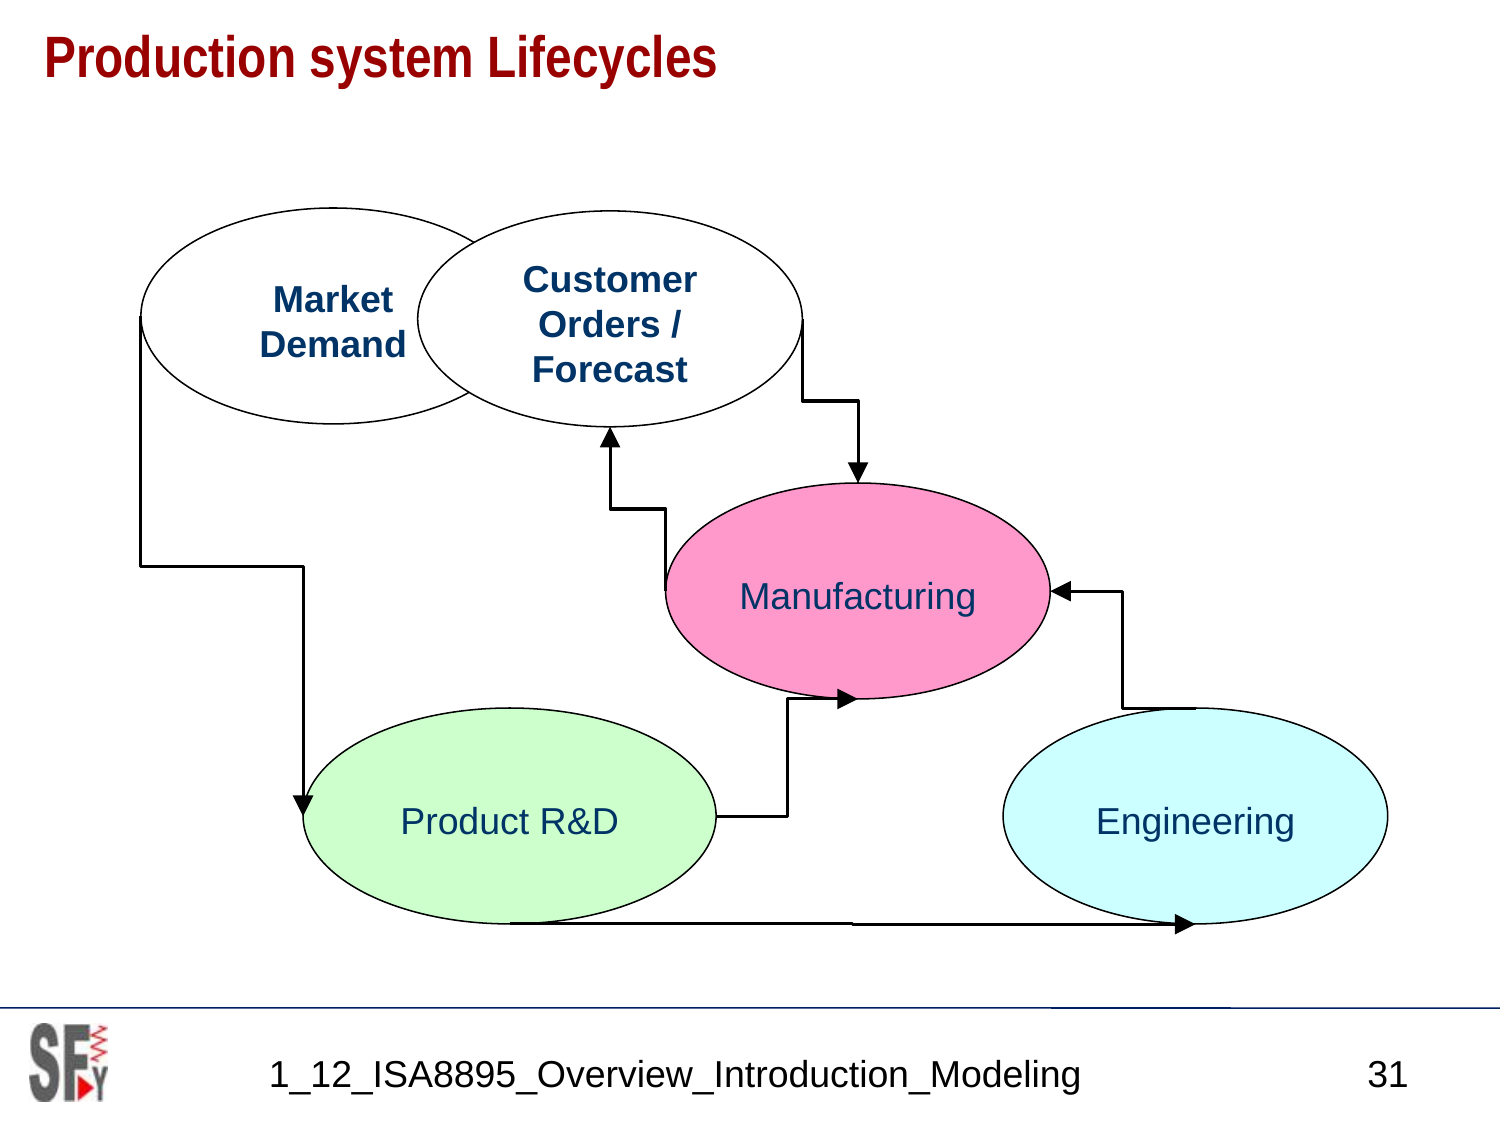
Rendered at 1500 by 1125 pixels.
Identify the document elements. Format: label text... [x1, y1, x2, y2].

slide_number <numéro> [1352, 1034, 1490, 1103]
text_box Market Demand [140, 207, 474, 424]
text_box Manufacturing [665, 483, 1051, 699]
text_box Product R&D [303, 708, 717, 924]
picture [29, 1023, 108, 1102]
title Production system Lifecycles [29, 12, 1471, 138]
footer 1_12_ISA8895_Overview_Introduction_Modeling [253, 1034, 1336, 1103]
text_box Engineering [1003, 708, 1388, 924]
text_box Customer Orders / Forecast [417, 210, 803, 427]
